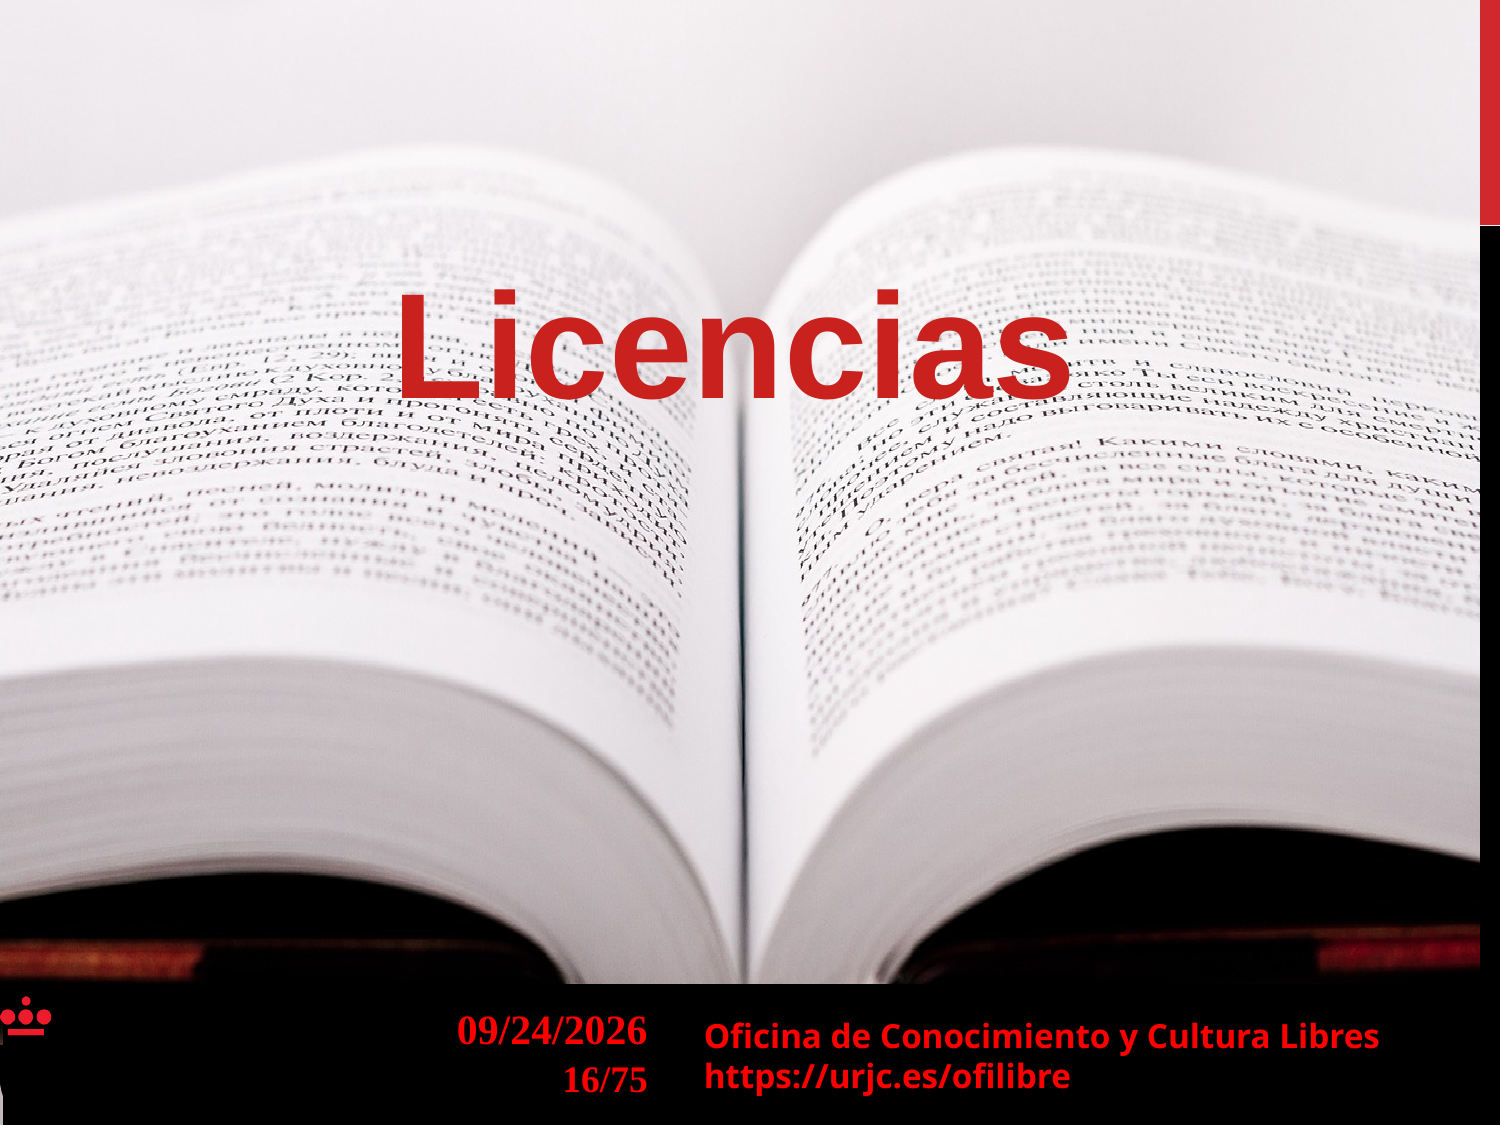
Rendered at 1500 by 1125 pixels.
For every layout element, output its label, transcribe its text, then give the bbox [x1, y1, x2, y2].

picture [0, 0, 1500, 1014]
text_box Licencias [120, 254, 1351, 605]
title [75, 285, 1425, 661]
